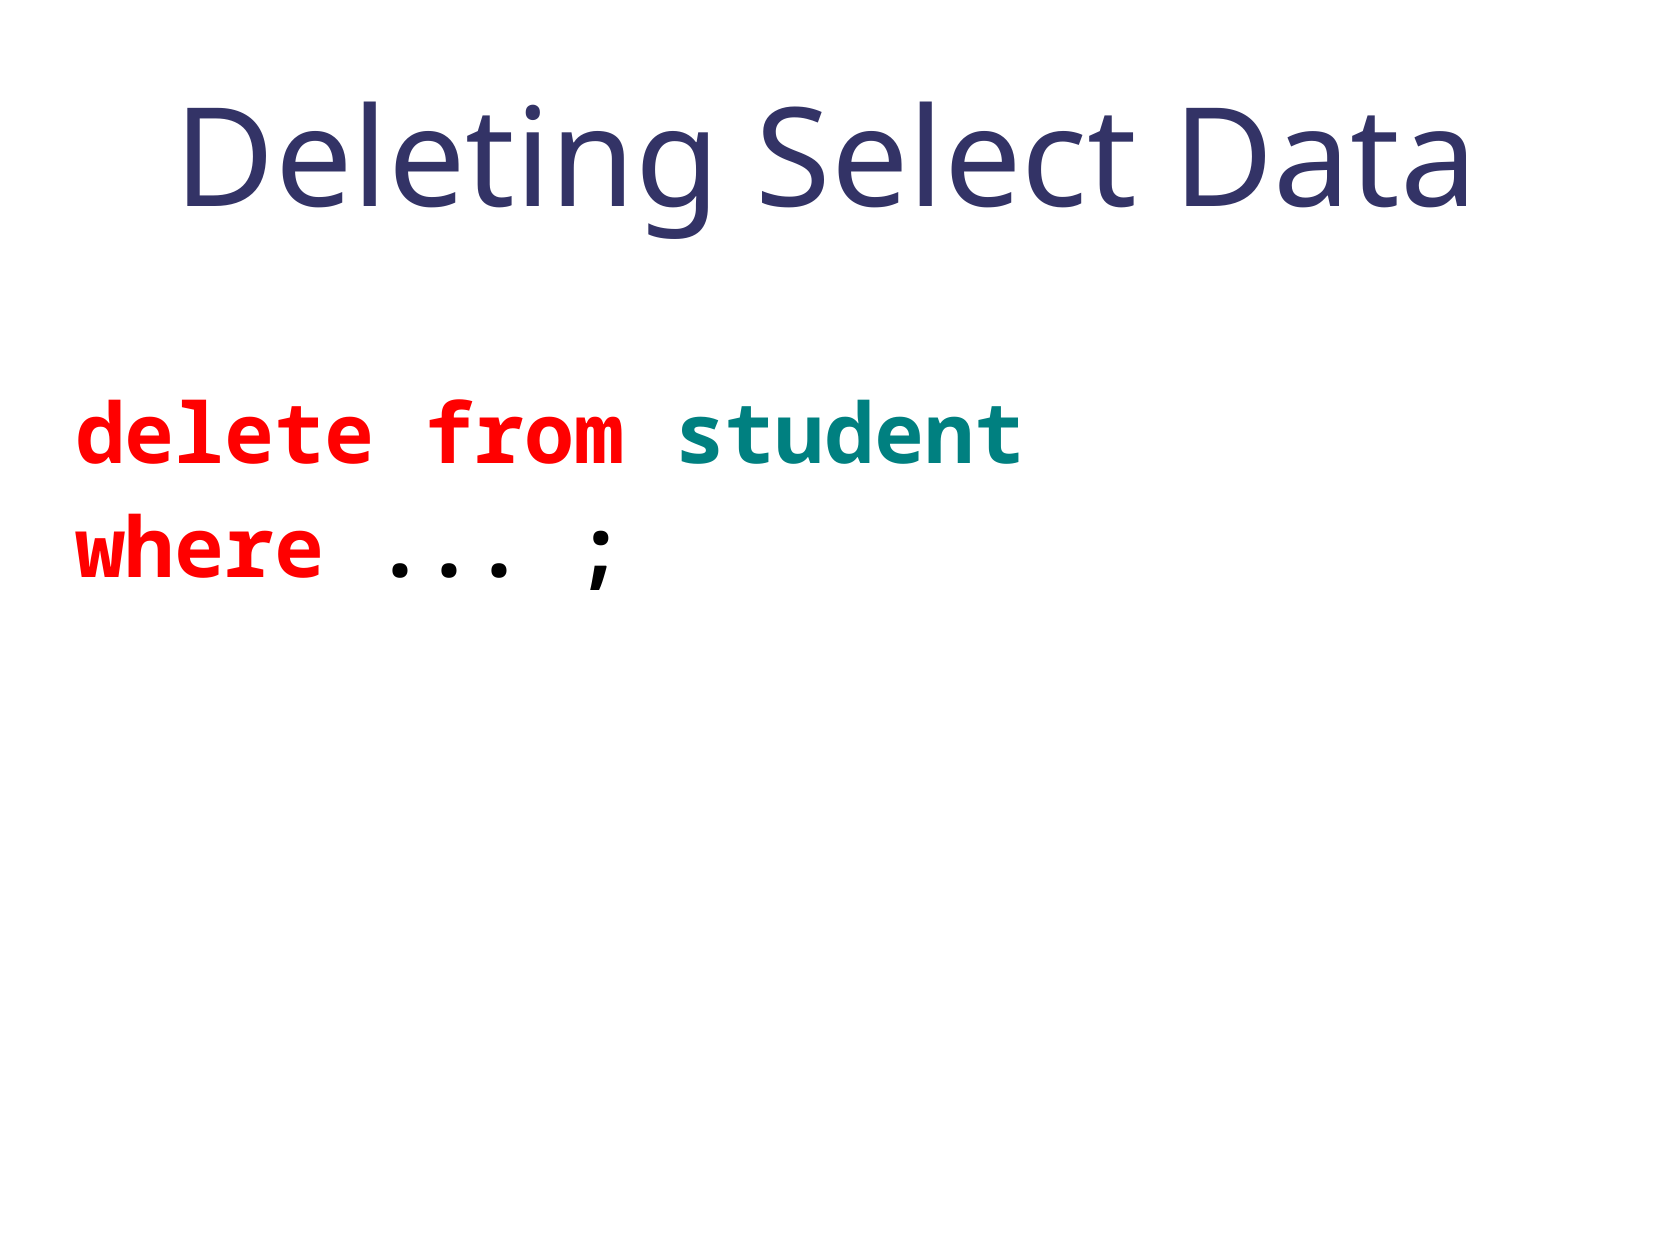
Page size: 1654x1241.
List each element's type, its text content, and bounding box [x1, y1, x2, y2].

title Deleting Select Data [82, 56, 1571, 250]
text_box delete from student where ... ; [75, 375, 1654, 568]
